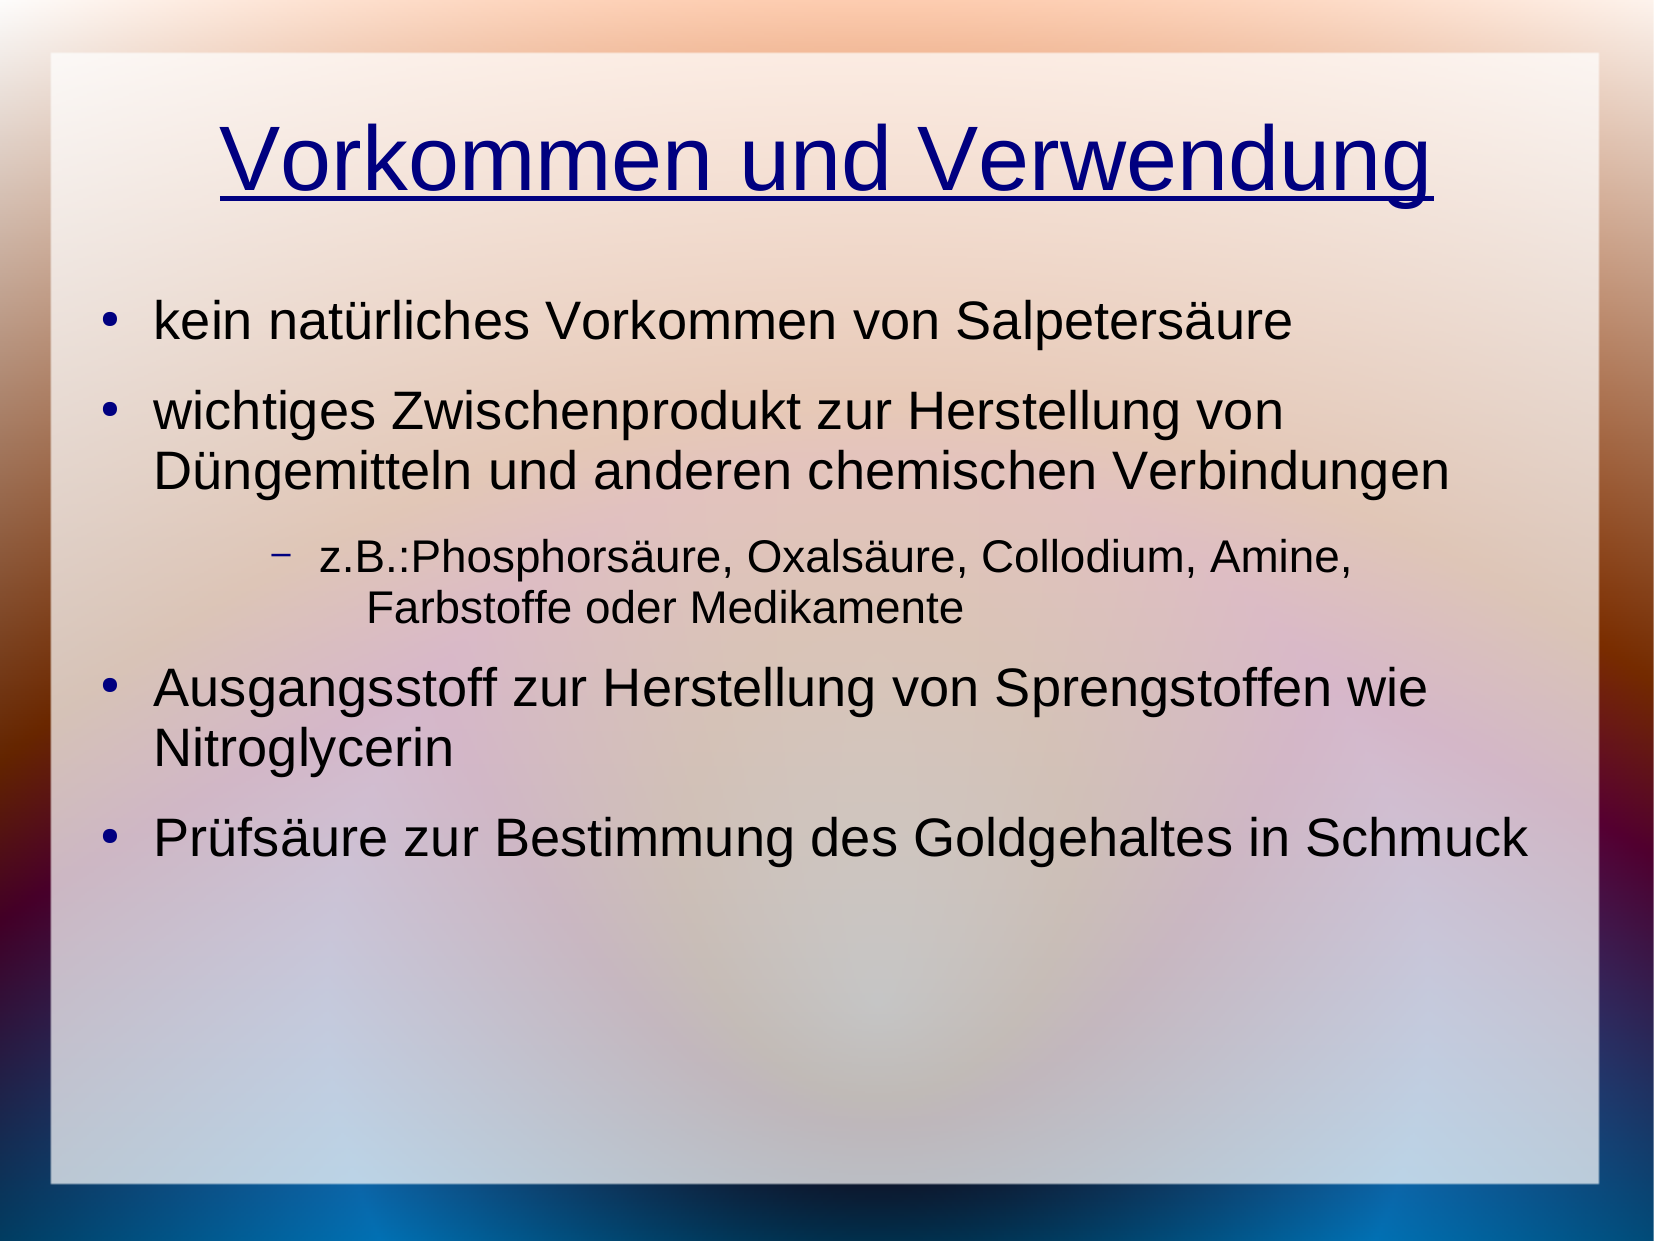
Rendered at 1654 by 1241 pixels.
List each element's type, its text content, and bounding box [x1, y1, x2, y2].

picture [0, 0, 1654, 1241]
list kein natürliches Vorkommen von Salpetersäure wichtiges Zwischenprodukt zur Herstellung von Düngemitteln und anderen chemischen Verbindungen z.B.:Phosphorsäure, Oxalsäure, Collodium, Amine, Farbstoffe oder Medikamente Ausgangsstoff zur Herstellung von Sprengstoffen wie Nitroglycerin Prüfsäure zur Bestimmung des Goldgehaltes in Schmuck [82, 290, 1571, 1034]
title Vorkommen und Verwendung [82, 55, 1571, 263]
